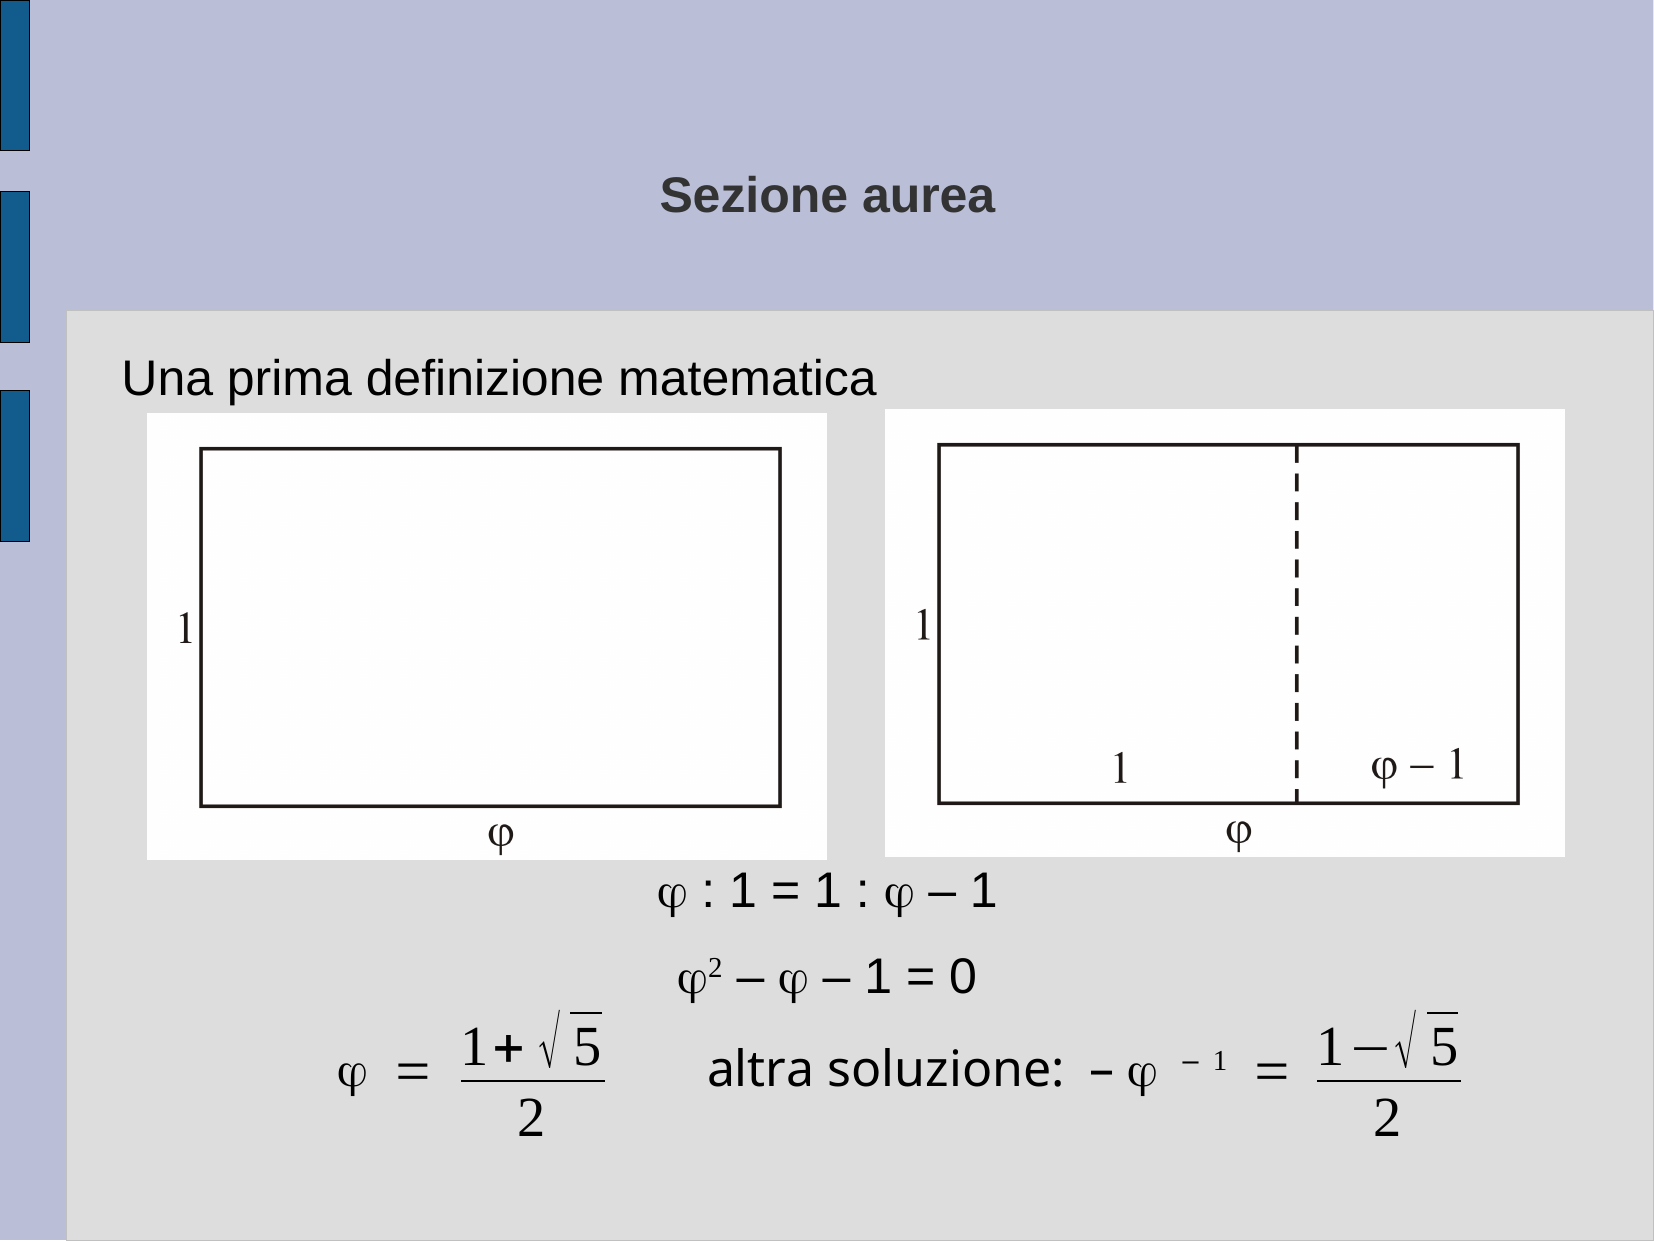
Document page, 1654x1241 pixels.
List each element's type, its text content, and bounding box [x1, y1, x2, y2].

picture [147, 413, 827, 860]
list Una prima definizione matematica j : 1 = 1 : j – 1 j2 – j – 1 = 0 j = altra soluzione: – j – 1 = [121, 350, 1534, 1191]
title Sezione aurea [121, 91, 1534, 299]
chart [442, 1008, 621, 1152]
chart [1299, 1008, 1477, 1152]
picture [885, 409, 1565, 857]
